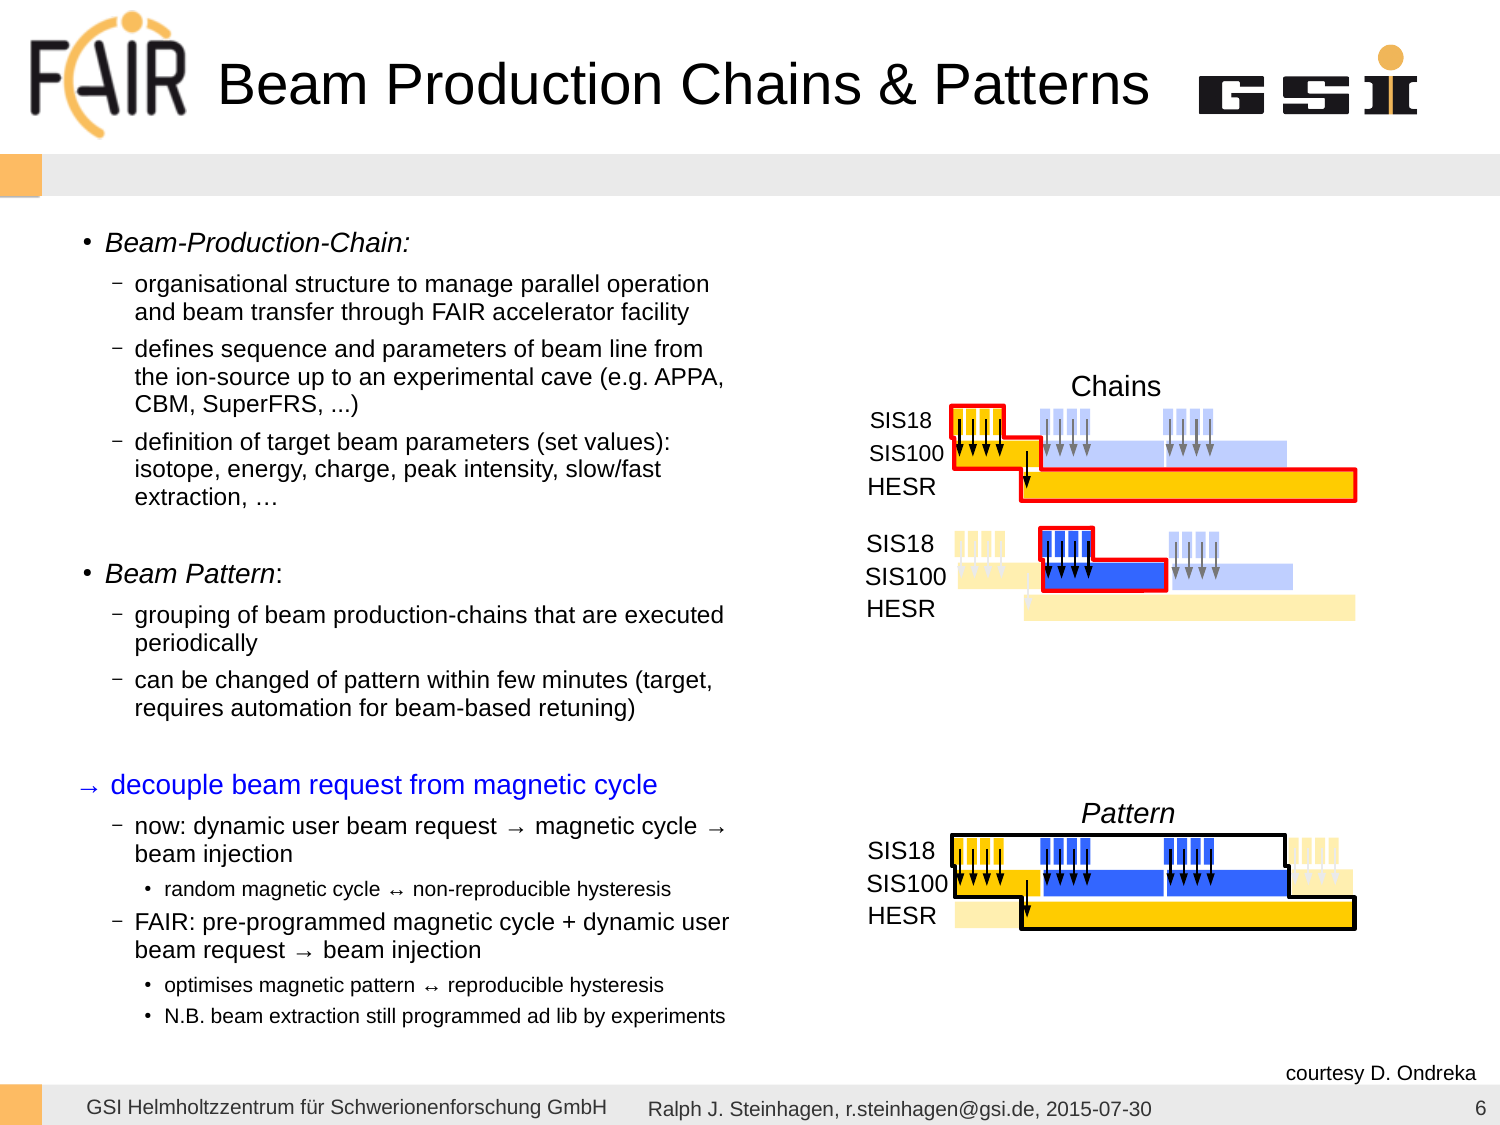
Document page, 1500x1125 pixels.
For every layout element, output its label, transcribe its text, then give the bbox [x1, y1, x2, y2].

text_box [954, 530, 965, 558]
text_box [954, 838, 964, 865]
text_box SIS100 [866, 867, 949, 898]
text_box SIS100 [864, 560, 948, 591]
text_box HESR [867, 470, 937, 501]
text_box [1024, 901, 1352, 927]
text_box [1203, 838, 1214, 865]
text_box Chains [1056, 359, 1177, 410]
text_box HESR [867, 899, 938, 930]
text_box [1040, 838, 1051, 865]
text_box [1163, 408, 1174, 436]
text_box [1040, 408, 1051, 436]
text_box [1066, 838, 1077, 865]
text_box [957, 869, 1041, 897]
text_box [1043, 531, 1052, 558]
text_box [994, 530, 1005, 558]
text_box [1190, 838, 1201, 865]
text_box [957, 440, 1039, 468]
text_box [1195, 531, 1206, 559]
text_box [1177, 838, 1188, 865]
title Beam Production Chains & Patterns [217, 18, 1169, 149]
text_box SIS18 [865, 527, 935, 558]
list Beam-Production-Chain: organisational structure to manage parallel operation and beam transfer through FAIR accelerator facility defines sequence and parameters of beam line from the ion-source up to an experimental cave (e.g. APPA, CBM, SuperFRS, ...) definition of target beam parameters (set values): isotope, energy, charge, peak intensity, slow/fast extraction, … Beam Pattern: grouping of beam production-chains that are executed periodically can be changed of pattern within few minutes (target, requires automation for beam-based retuning) → decouple beam request from magnetic cycle now: dynamic user beam request → magnetic cycle → beam injection random magnetic cycle ↔ non-reproducible hysteresis FAIR: pre-programmed magnetic cycle + dynamic user beam request → beam injection optimises magnetic pattern ↔ reproducible hysteresis N.B. beam extraction still programmed ad lib by experiments [75, 226, 734, 1050]
text_box courtesy D. Ondreka [1271, 1054, 1492, 1093]
text_box [1166, 440, 1287, 467]
text_box [1068, 530, 1079, 558]
text_box [1054, 531, 1065, 558]
text_box [1044, 440, 1164, 467]
text_box [1080, 408, 1091, 436]
text_box [1053, 408, 1064, 436]
text_box [1024, 471, 1353, 498]
text_box [1301, 837, 1312, 865]
text_box [981, 530, 992, 558]
text_box [1046, 562, 1164, 588]
text_box [1209, 531, 1220, 559]
text_box HESR [866, 592, 937, 623]
text_box [966, 838, 977, 865]
text_box [980, 838, 991, 865]
text_box [1163, 838, 1174, 865]
text_box [1182, 531, 1193, 559]
text_box [1189, 408, 1200, 436]
text_box [957, 562, 1041, 590]
text_box SIS100 [869, 438, 945, 467]
text_box [1315, 837, 1326, 865]
text_box [993, 408, 1001, 436]
text_box [1167, 869, 1287, 897]
text_box [1176, 408, 1187, 436]
text_box [1080, 838, 1091, 865]
text_box [954, 901, 1019, 929]
text_box [993, 838, 1004, 865]
text_box [1291, 869, 1353, 895]
text_box [967, 530, 978, 558]
text_box [1168, 531, 1179, 559]
text_box SIS18 [867, 834, 936, 865]
text_box SIS18 [869, 405, 933, 434]
text_box [1081, 530, 1090, 558]
text_box [954, 408, 963, 436]
text_box [1043, 869, 1164, 897]
text_box Pattern [1066, 786, 1191, 833]
picture [1197, 42, 1419, 117]
text_box [1023, 594, 1356, 621]
picture [30, 9, 187, 141]
text_box [1066, 408, 1077, 436]
text_box [979, 408, 990, 436]
text_box [1288, 837, 1299, 865]
text_box [966, 408, 977, 436]
text_box [1328, 837, 1339, 865]
text_box [1172, 563, 1293, 591]
text_box [1053, 838, 1064, 865]
text_box [1203, 408, 1214, 436]
